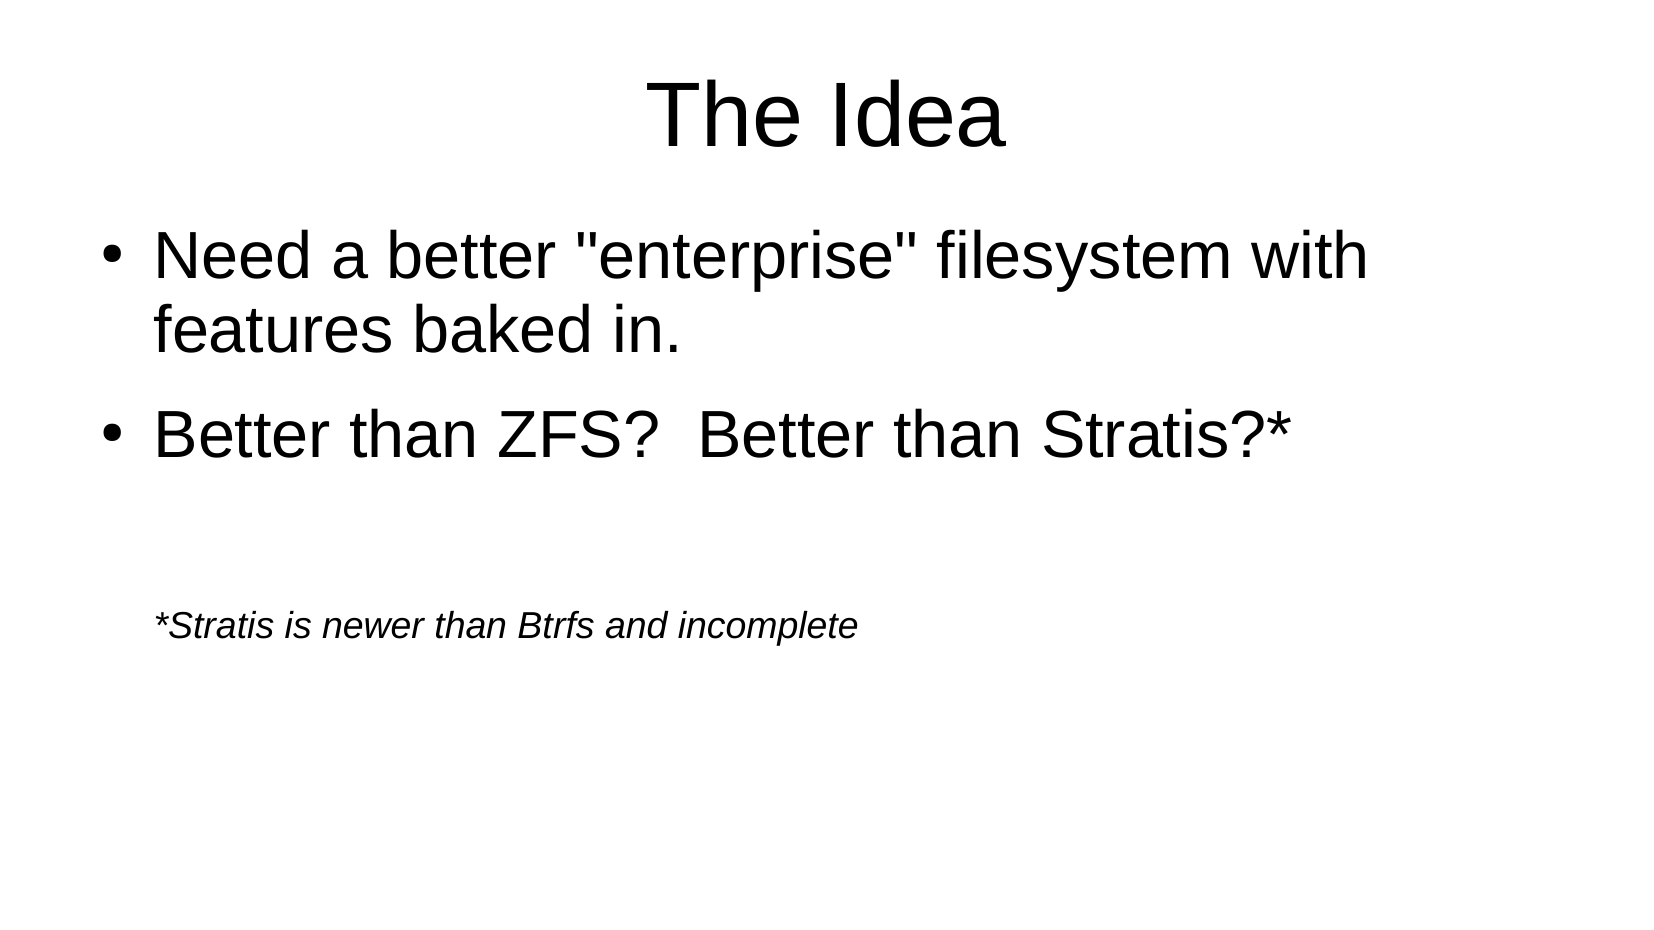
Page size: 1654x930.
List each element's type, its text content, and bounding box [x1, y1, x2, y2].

title The Idea [82, 37, 1571, 193]
list Need a better "enterprise" filesystem with features baked in. Better than ZFS? Better than Stratis?* *Stratis is newer than Btrfs and incomplete [82, 217, 1571, 757]
